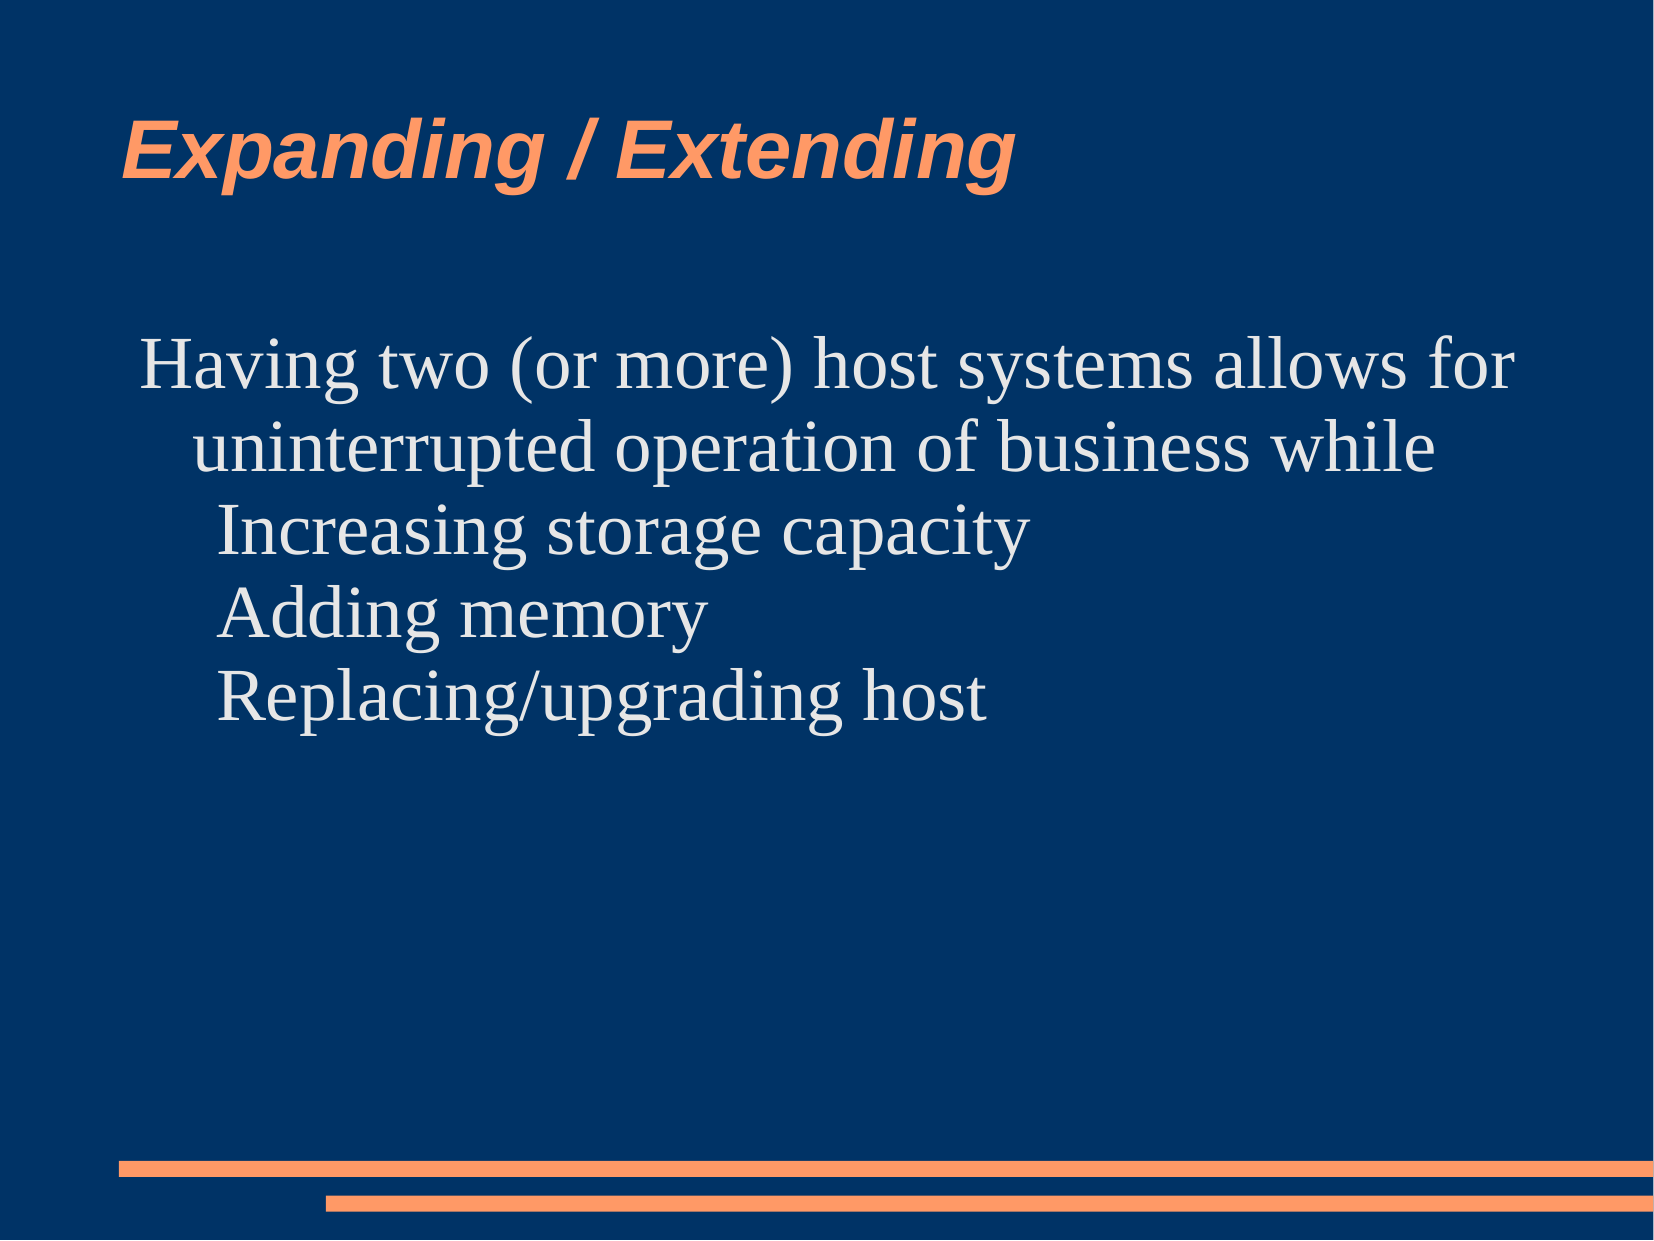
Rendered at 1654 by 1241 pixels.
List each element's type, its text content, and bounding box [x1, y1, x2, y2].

title Expanding / Extending [121, 46, 1534, 254]
list Having two (or more) host systems allows for uninterrupted operation of business while Increasing storage capacity Adding memory Replacing/upgrading host [121, 322, 1561, 1118]
